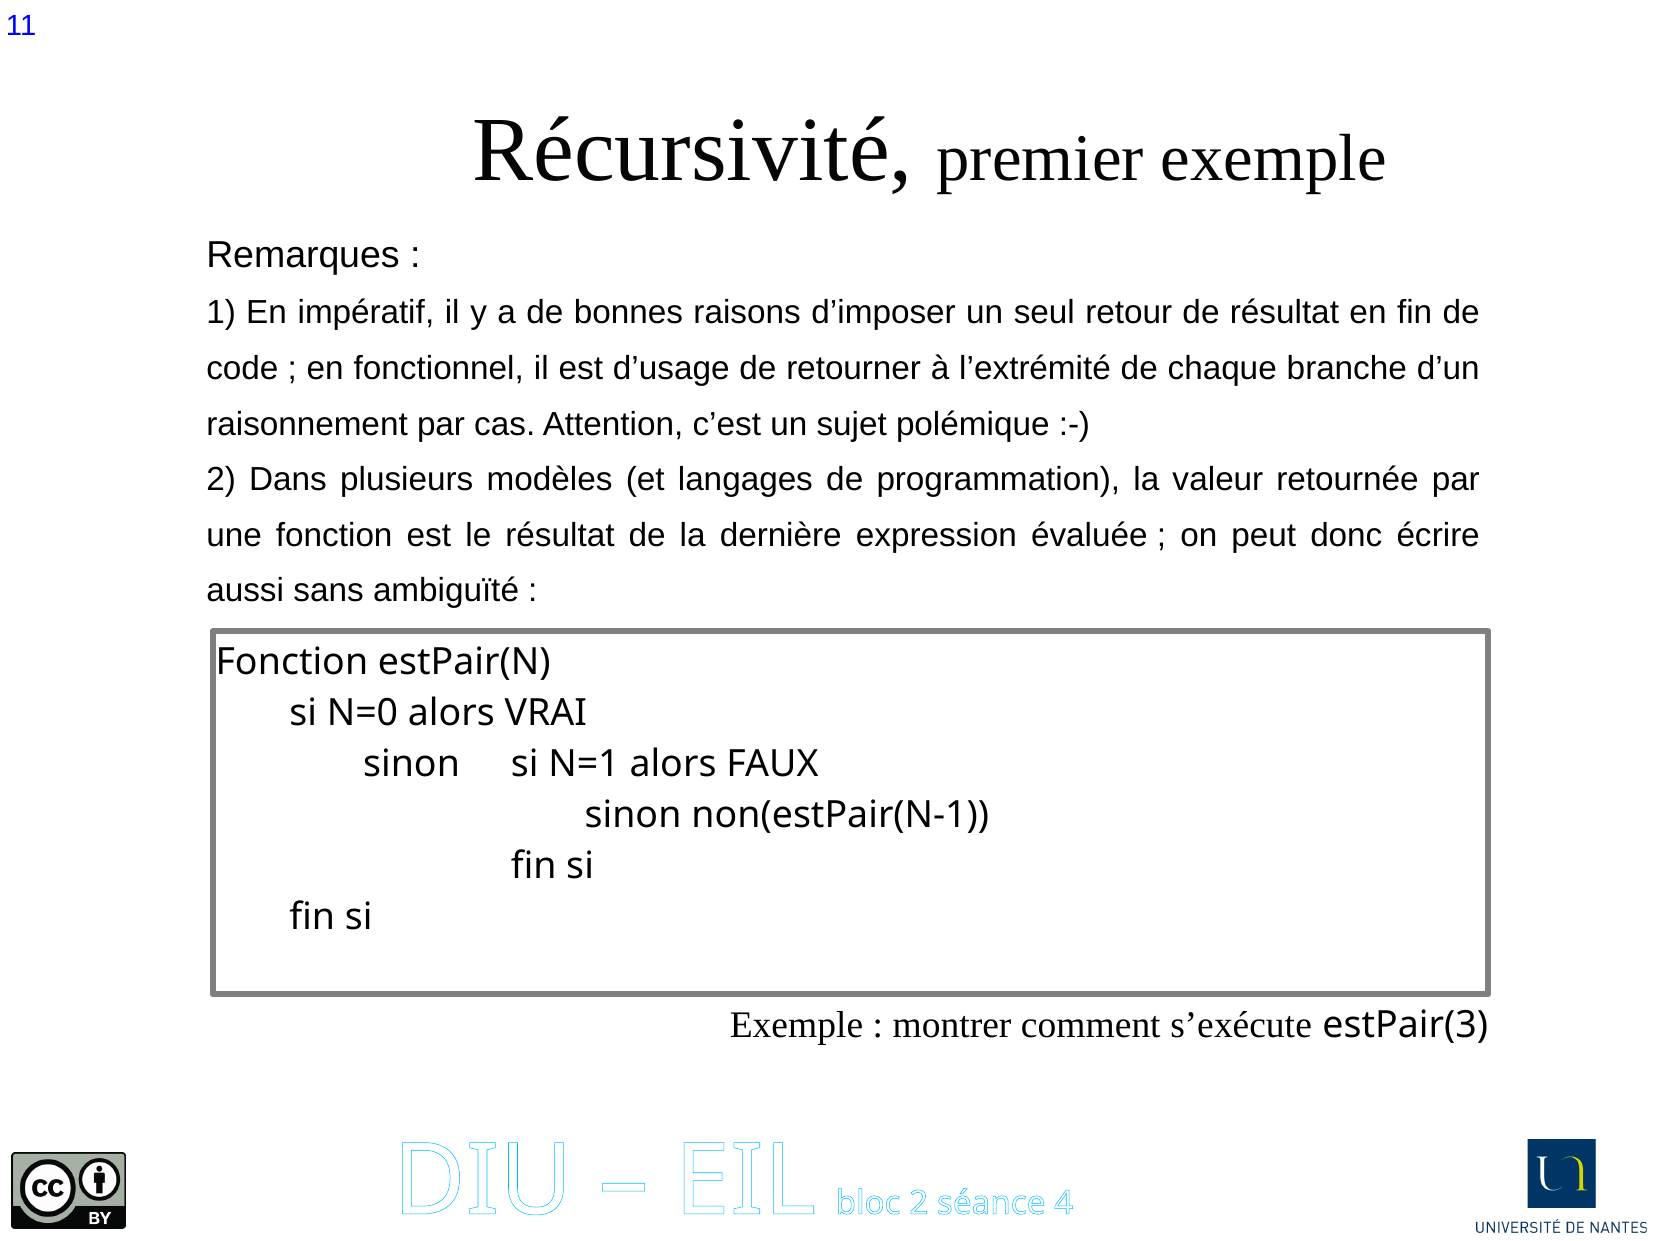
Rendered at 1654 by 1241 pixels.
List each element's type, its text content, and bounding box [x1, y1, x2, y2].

picture [469, 1142, 496, 1215]
picture [972, 1195, 988, 1215]
subtitle Remarques : 1) En impératif, il y a de bonnes raisons d’imposer un seul retour de résultat en fin de code ; en fonctionnel, il est d’usage de retourner à l’extrémité de chaque branche d’un raisonnement par cas. Attention, c’est un sujet polémique :-) 2) Dans plusieurs modèles (et langages de programmation), la valeur retournée par une fonction est le résultat de la dernière expression évaluée ; on peut donc écrire aussi sans ambiguïté : [206, 212, 1482, 665]
picture [11, 1152, 126, 1229]
picture [683, 1142, 725, 1215]
picture [1476, 1139, 1647, 1233]
picture [1028, 1195, 1045, 1215]
text_box Exemple : montrer comment s’exécute estPair(3) [212, 972, 1489, 1075]
picture [910, 1189, 927, 1215]
picture [773, 1142, 815, 1215]
picture [1054, 1189, 1073, 1215]
picture [1012, 1195, 1026, 1215]
picture [402, 1142, 460, 1215]
picture [858, 1188, 863, 1215]
picture [838, 1188, 855, 1215]
picture [886, 1195, 900, 1215]
picture [866, 1195, 884, 1215]
picture [954, 1188, 971, 1215]
picture [508, 1142, 564, 1216]
picture [602, 1182, 645, 1192]
picture [992, 1195, 1009, 1215]
text_box Fonction estPair(N) si N=0 alors VRAI sinon si N=1 alors FAUX sinon non(estPair(N-1)) fin si fin si [212, 631, 1489, 969]
picture [733, 1142, 761, 1215]
picture [938, 1195, 952, 1215]
title Récursivité, premier exemple [265, 47, 1595, 252]
